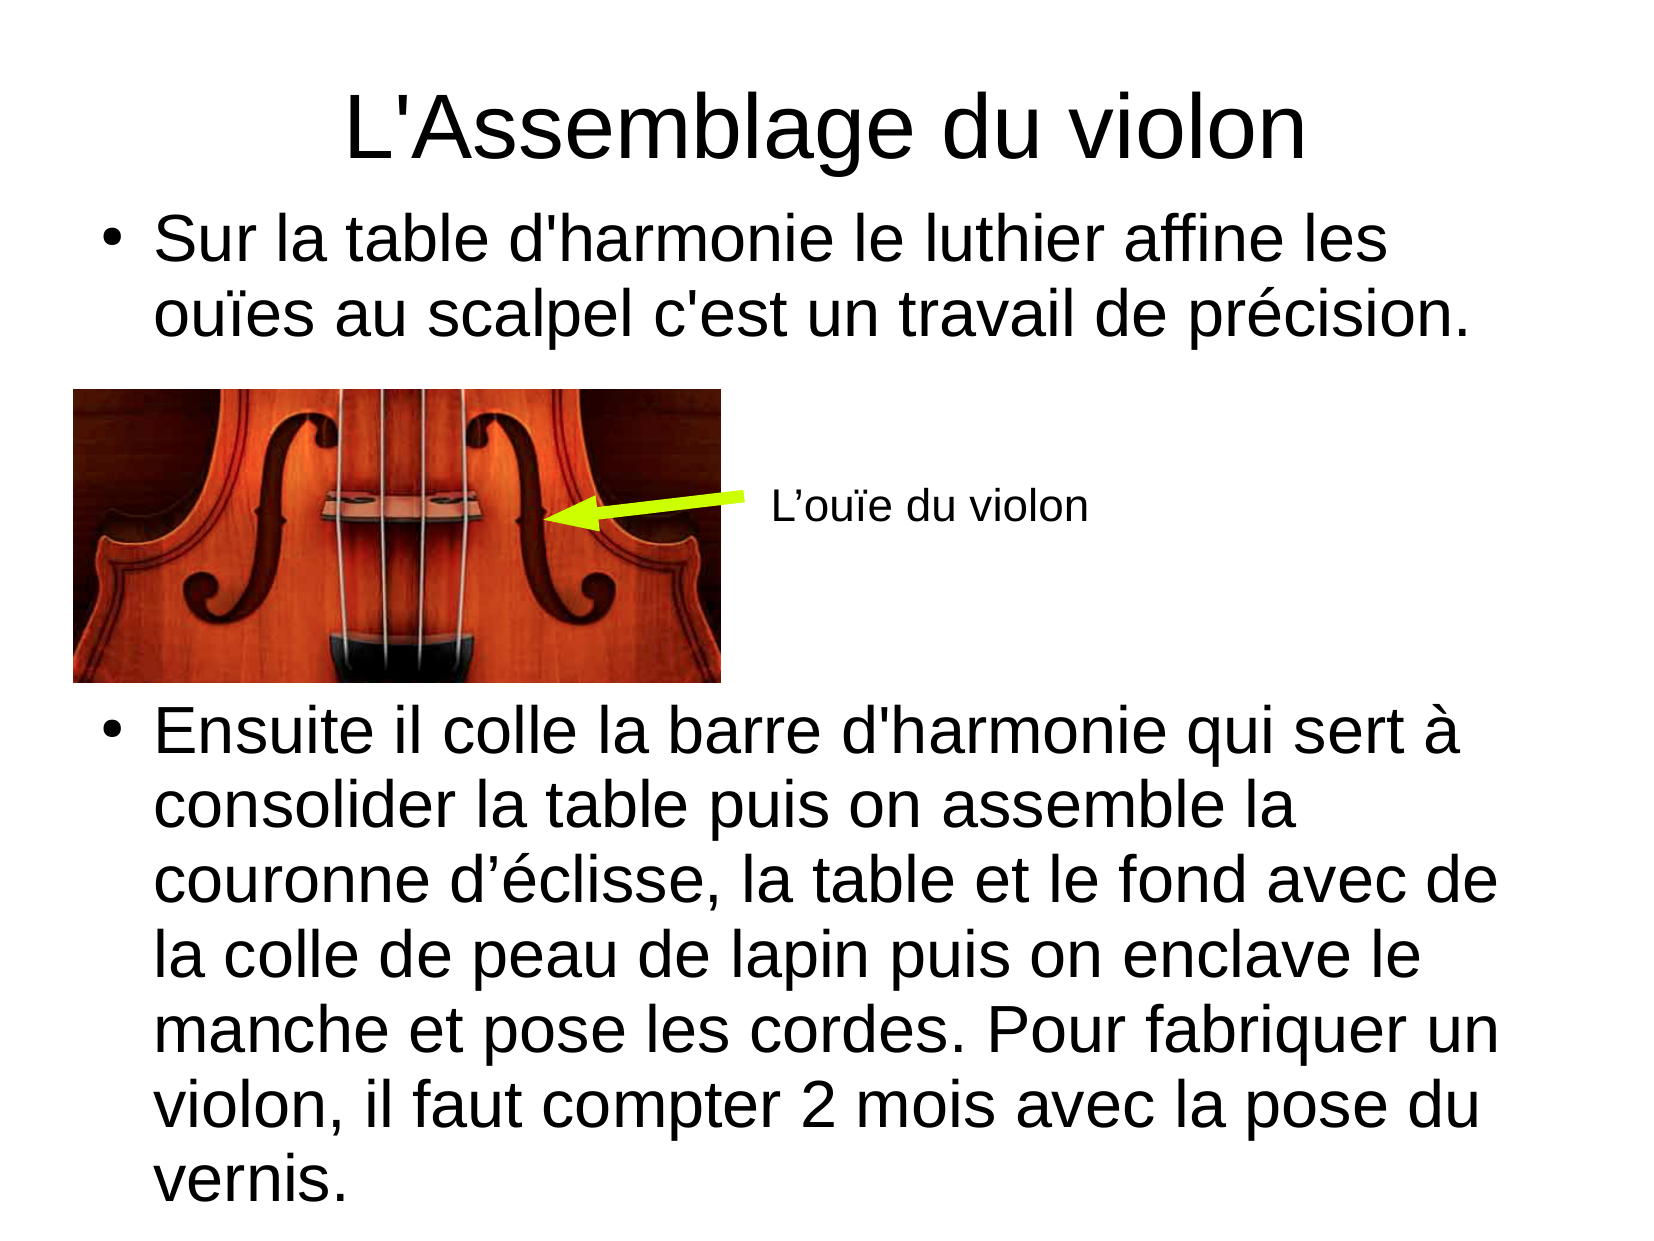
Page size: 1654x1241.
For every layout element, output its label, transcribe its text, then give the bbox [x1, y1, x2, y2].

text_box L’ouïe du violon [755, 472, 1134, 590]
picture [73, 389, 721, 683]
list Sur la table d'harmonie le luthier affine les ouïes au scalpel c'est un travail de précision. Ensuite il colle la barre d'harmonie qui sert à consolider la table puis on assemble la couronne d’éclisse, la table et le fond avec de la colle de peau de lapin puis on enclave le manche et pose les cordes. Pour fabriquer un violon, il faut compter 2 mois avec la pose du vernis. [82, 200, 1571, 1241]
title L'Assemblage du violon [82, 23, 1571, 200]
